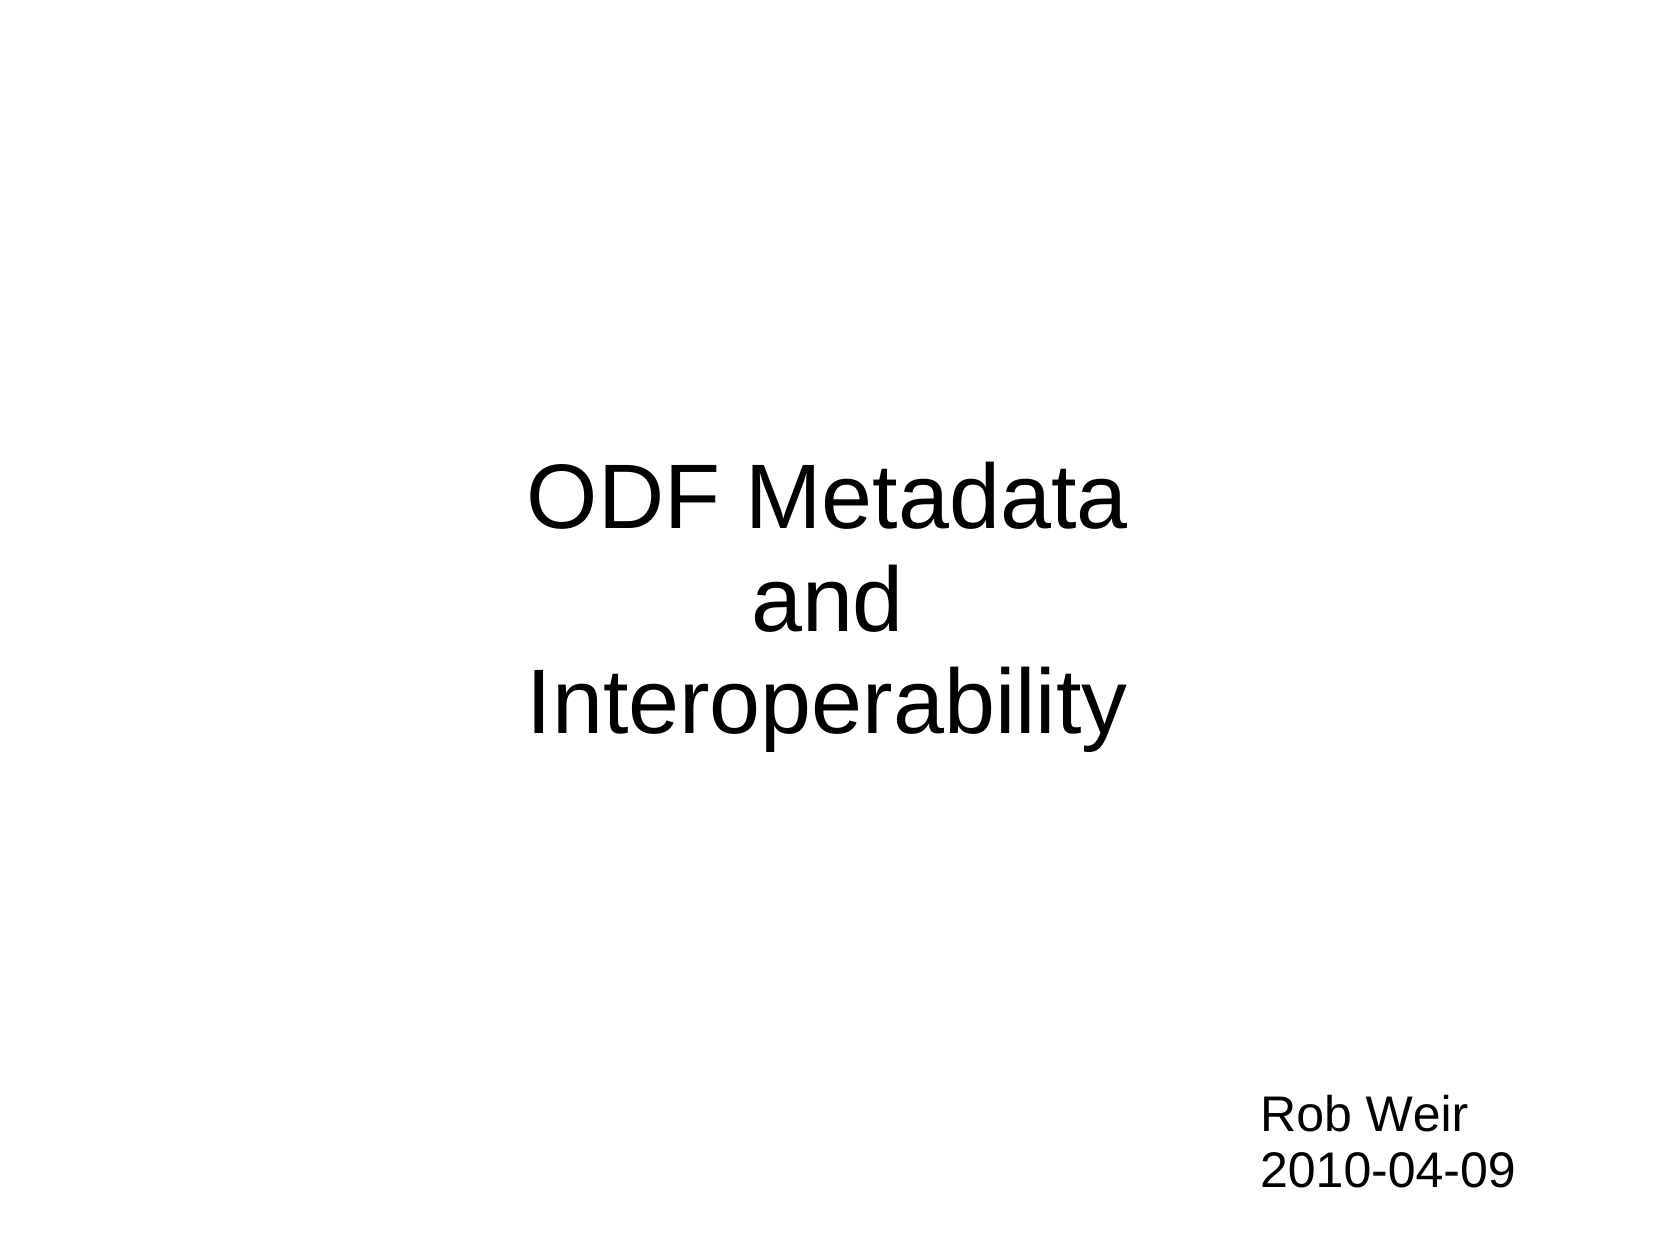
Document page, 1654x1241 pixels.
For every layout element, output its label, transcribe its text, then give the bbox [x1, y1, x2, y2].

title ODF Metadata and Interoperability [121, 445, 1534, 754]
text_box Rob Weir 2010-04-09 [1260, 1086, 1516, 1198]
